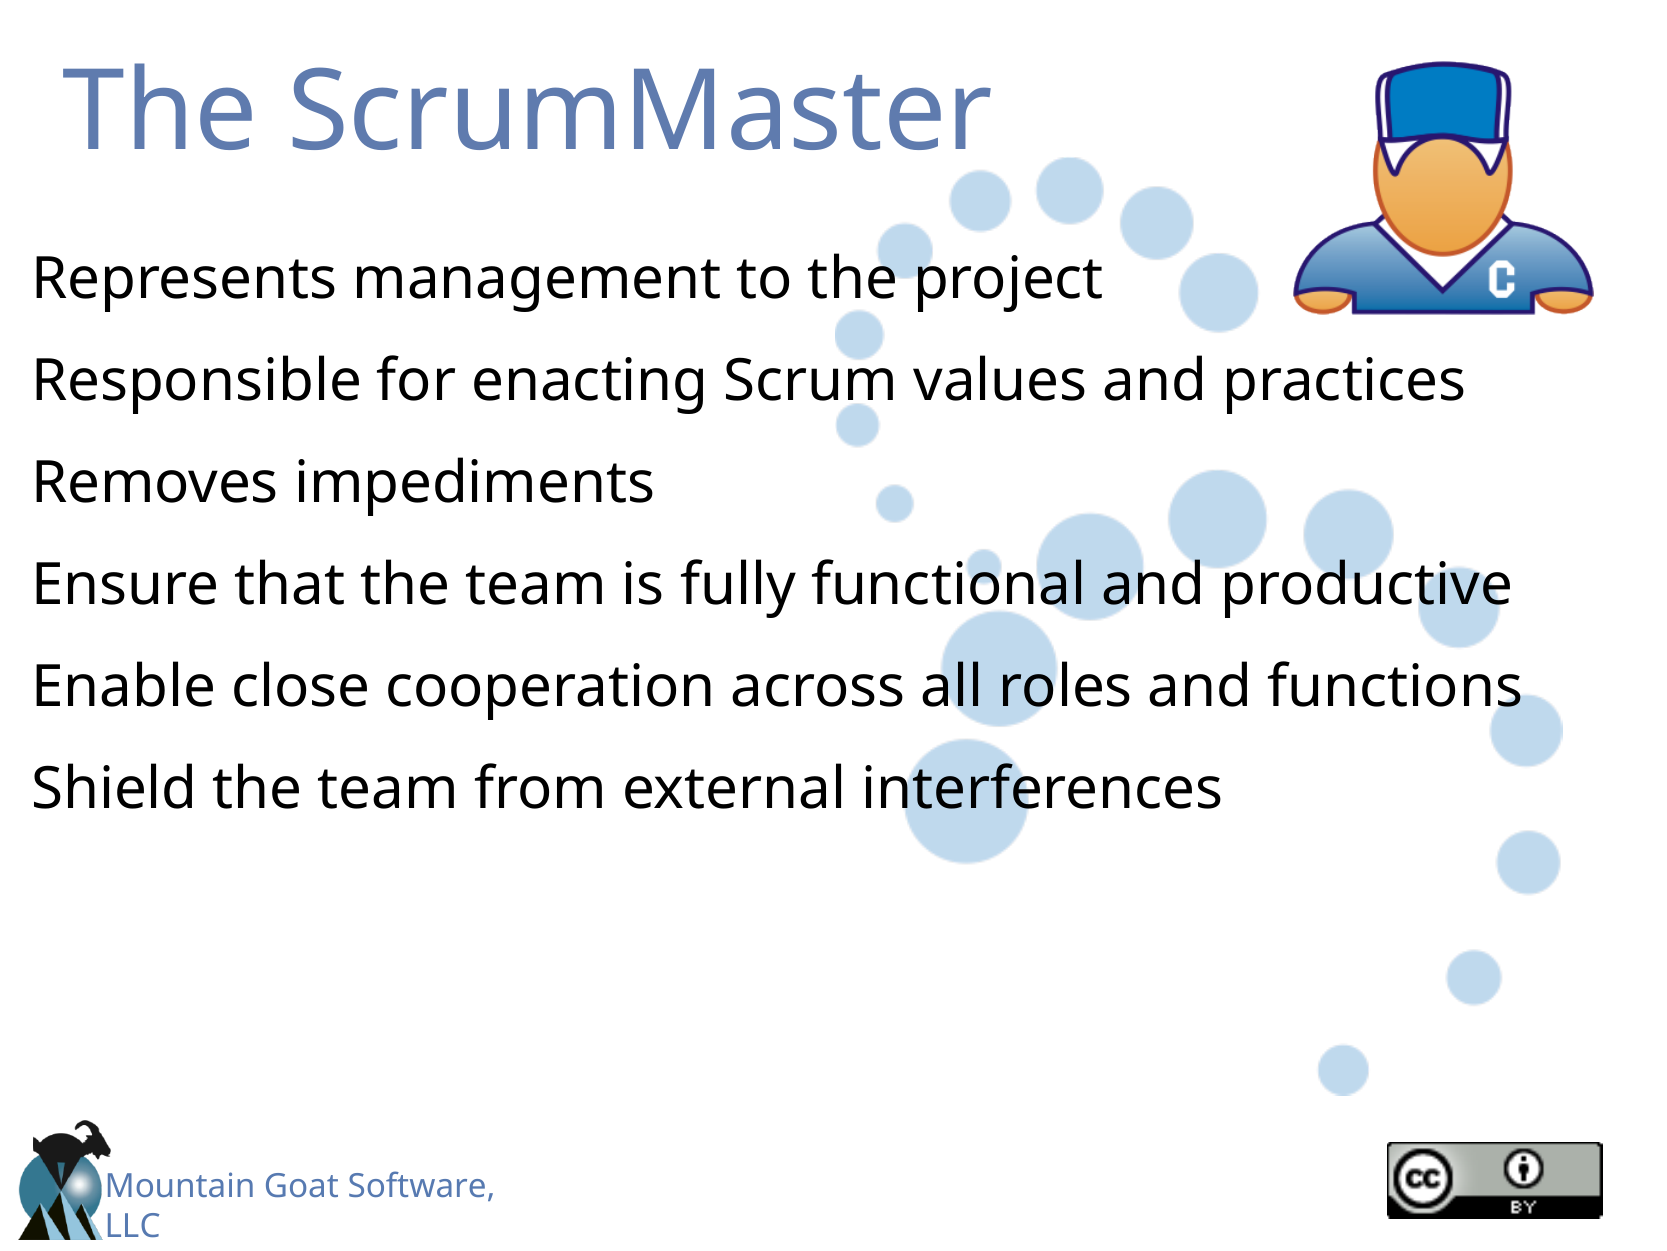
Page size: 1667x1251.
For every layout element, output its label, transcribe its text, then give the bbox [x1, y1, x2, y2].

picture [835, 61, 1594, 1096]
picture [18, 1120, 111, 1240]
picture [1387, 1142, 1603, 1219]
title The ScrumMaster [56, 18, 1609, 194]
list Represents management to the project Responsible for enacting Scrum values and practices Removes impediments Ensure that the team is fully functional and productive Enable close cooperation across all roles and functions Shield the team from external interferences [0, 229, 1536, 1063]
